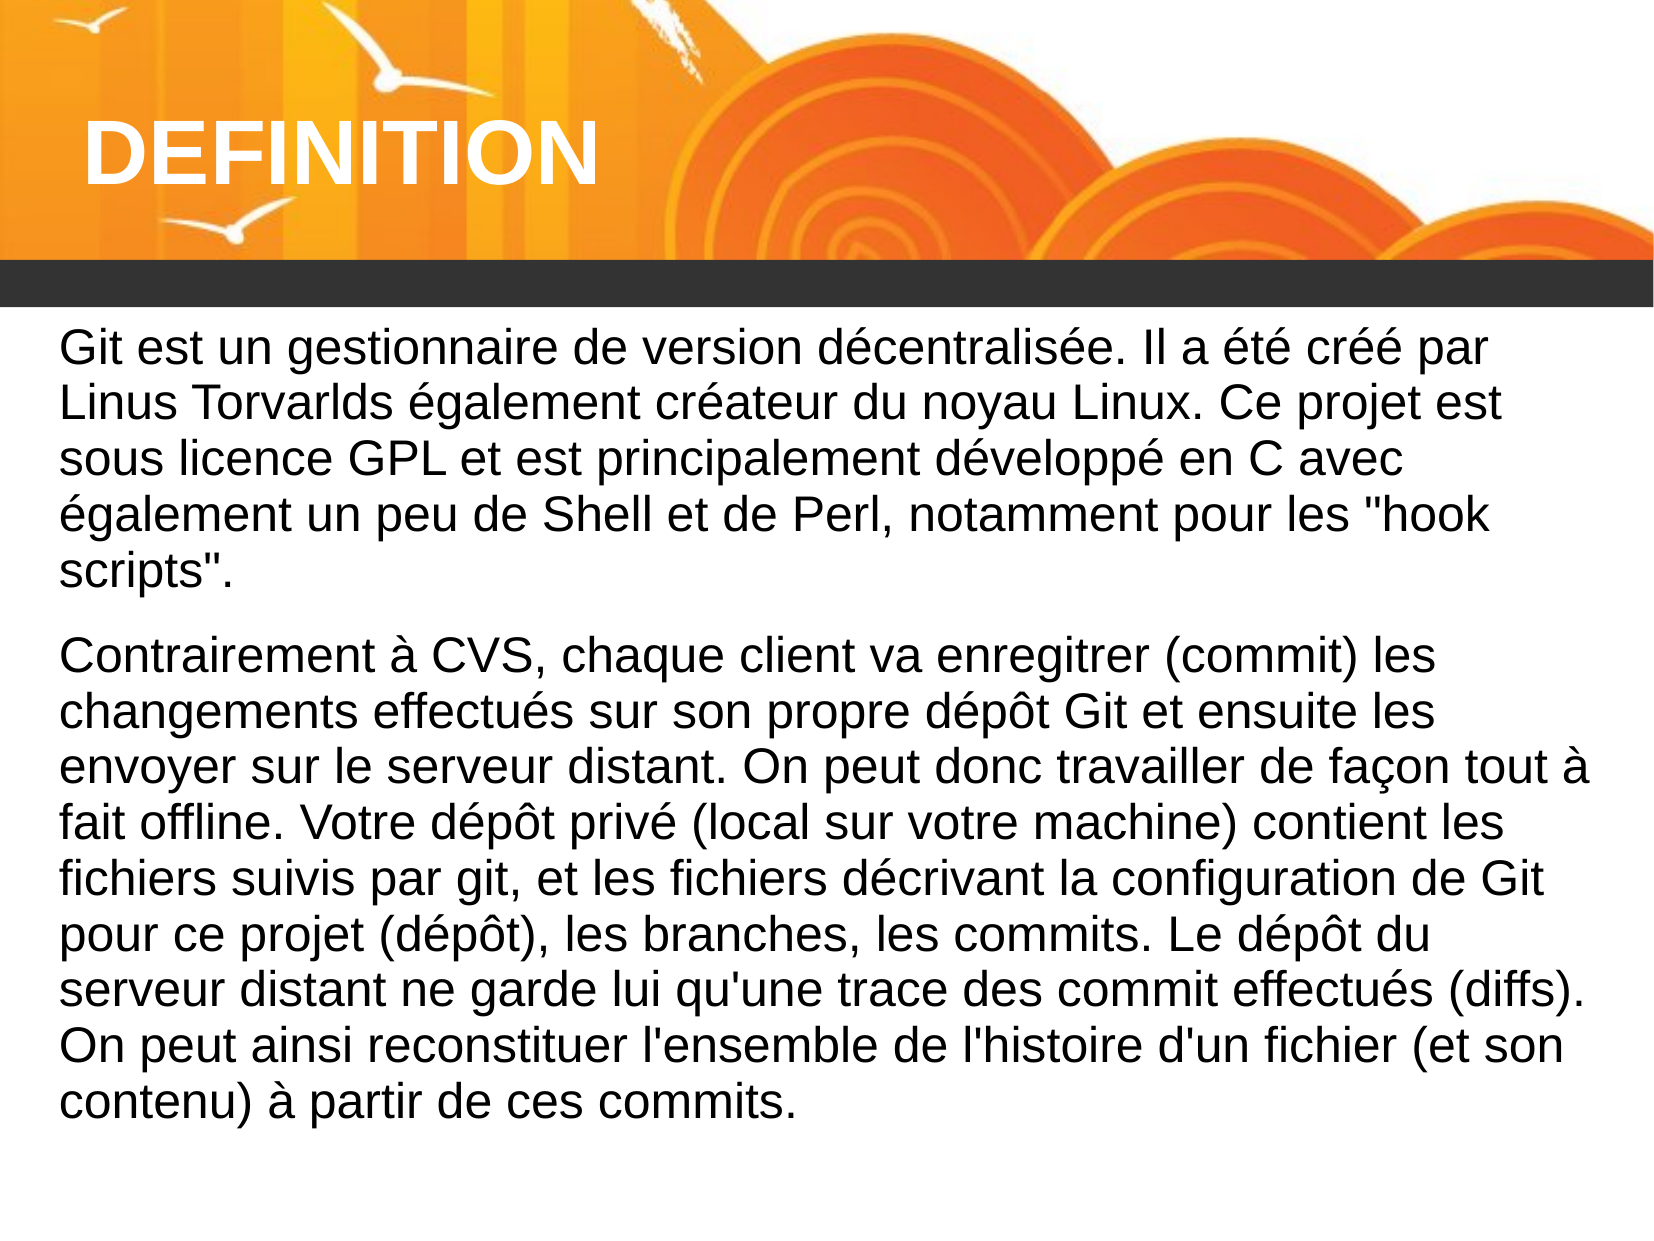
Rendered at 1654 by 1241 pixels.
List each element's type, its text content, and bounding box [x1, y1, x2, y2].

title DEFINITION [82, 49, 1571, 257]
list Git est un gestionnaire de version décentralisée. Il a été créé par Linus Torvarlds également créateur du noyau Linux. Ce projet est sous licence GPL et est principalement développé en C avec également un peu de Shell et de Perl, notamment pour les "hook scripts". Contrairement à CVS, chaque client va enregitrer (commit) les changements effectués sur son propre dépôt Git et ensuite les envoyer sur le serveur distant. On peut donc travailler de façon tout à fait offline. Votre dépôt privé (local sur votre machine) contient les fichiers suivis par git, et les fichiers décrivant la configuration de Git pour ce projet (dépôt), les branches, les commits. Le dépôt du serveur distant ne garde lui qu'une trace des commit effectués (diffs). On peut ainsi reconstituer l'ensemble de l'histoire d'un fichier (et son contenu) à partir de ces commits. [59, 318, 1595, 1217]
